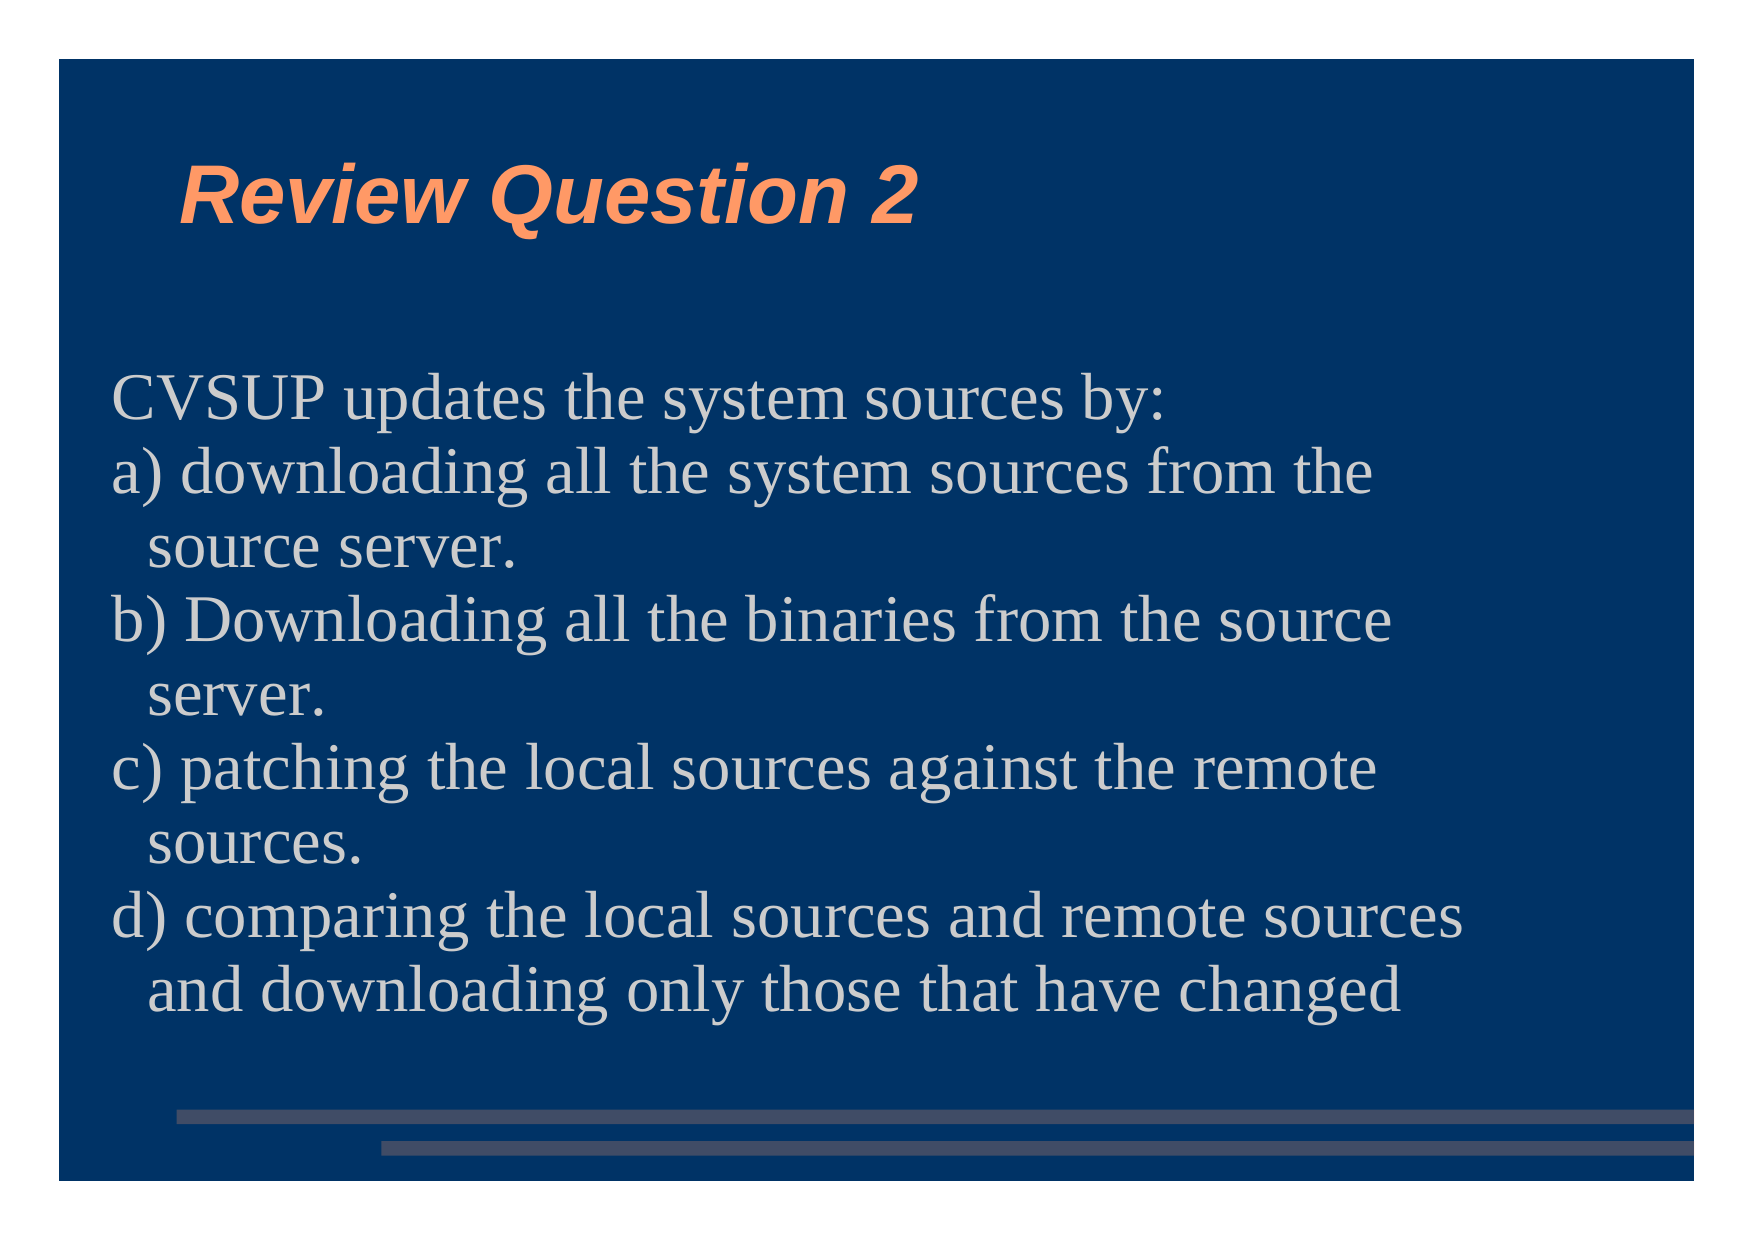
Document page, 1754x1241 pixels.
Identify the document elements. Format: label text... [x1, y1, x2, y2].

subtitle CVSUP updates the system sources by: a) downloading all the system sources from the source server. b) Downloading all the binaries from the source server. c) patching the local sources against the remote sources. d) comparing the local sources and remote sources and downloading only those that have changed [111, 326, 1536, 1060]
title Review Question 2 [179, 100, 1576, 289]
